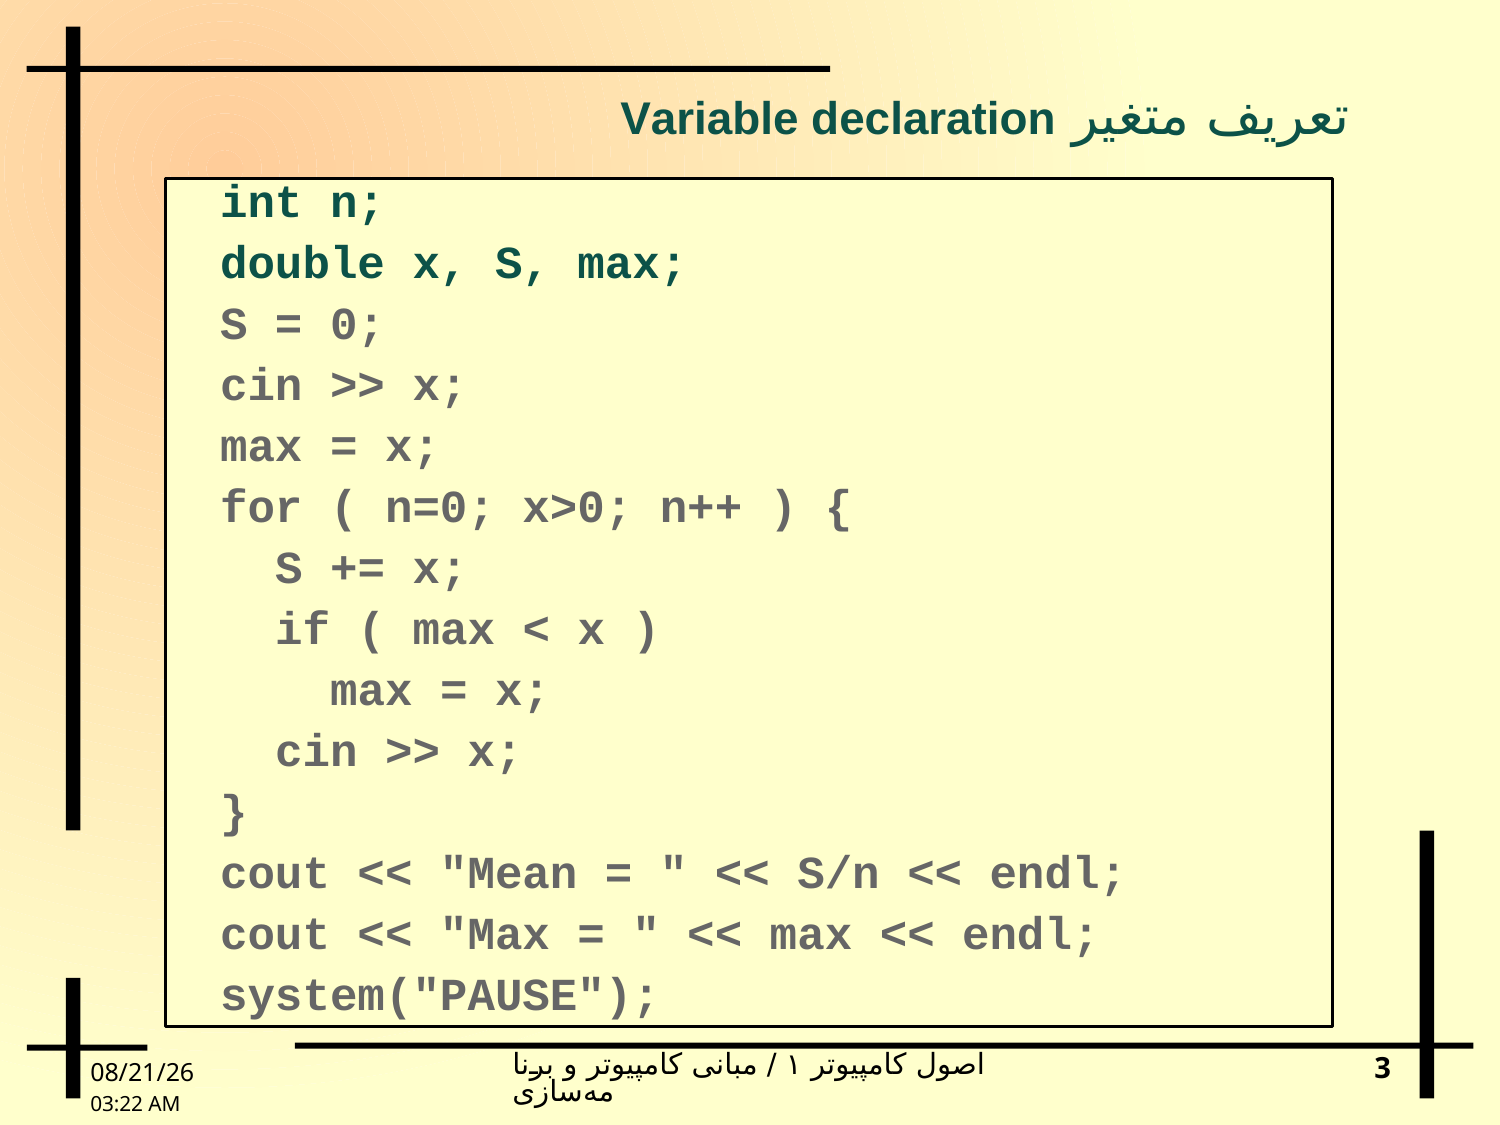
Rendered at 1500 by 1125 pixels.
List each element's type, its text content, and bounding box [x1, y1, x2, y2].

list تعریف متغیر Variable declaration [122, 84, 1403, 172]
list int n; double x, S, max; S = 0; cin >> x; max = x; for ( n=0; x>0; n++ ) { S += x; if ( max < x ) max = x; cin >> x; } cout << "Mean = " << S/n << endl; cout << "Max = " << max << endl; system("PAUSE"); [165, 178, 1333, 1027]
